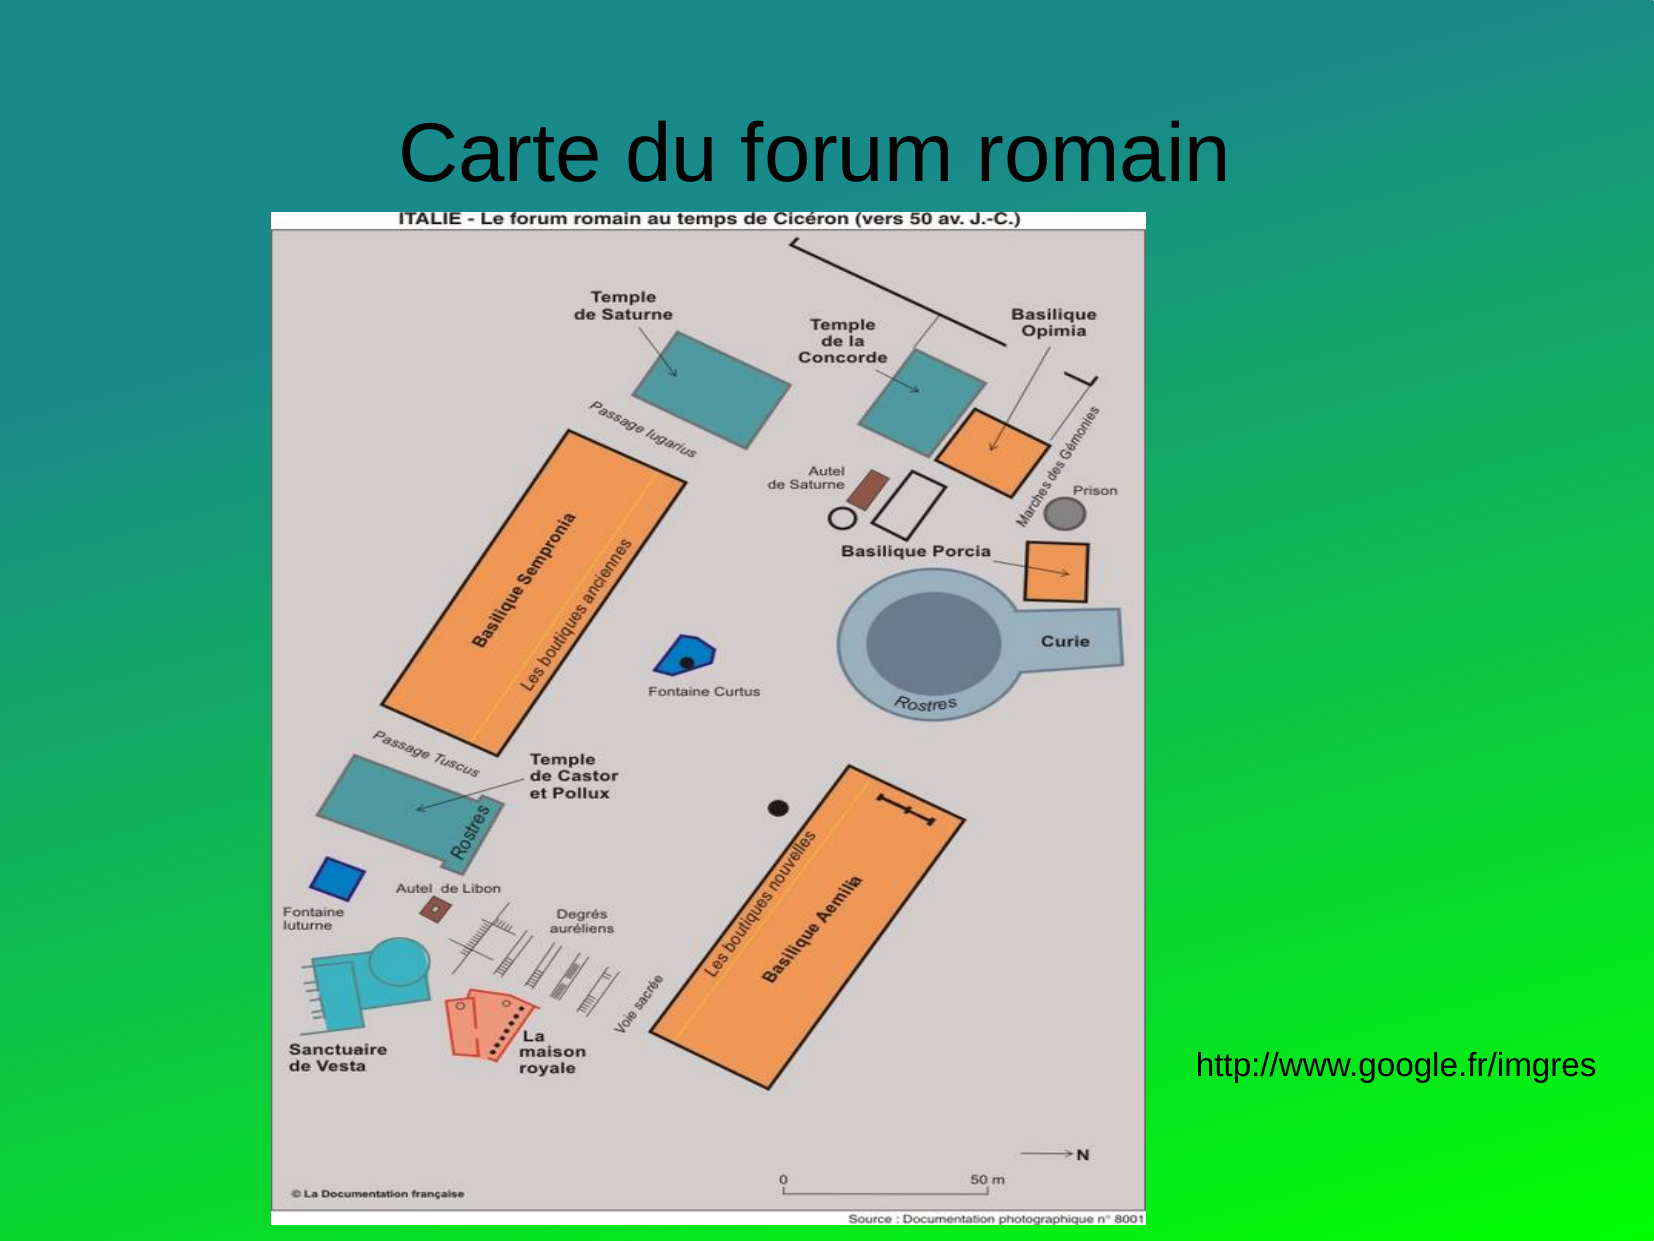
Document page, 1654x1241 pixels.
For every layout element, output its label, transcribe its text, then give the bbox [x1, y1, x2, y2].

picture [271, 212, 1146, 1225]
text_box http://www.google.fr/imgres [1181, 1039, 1619, 1092]
title Carte du forum romain [82, 49, 1571, 257]
